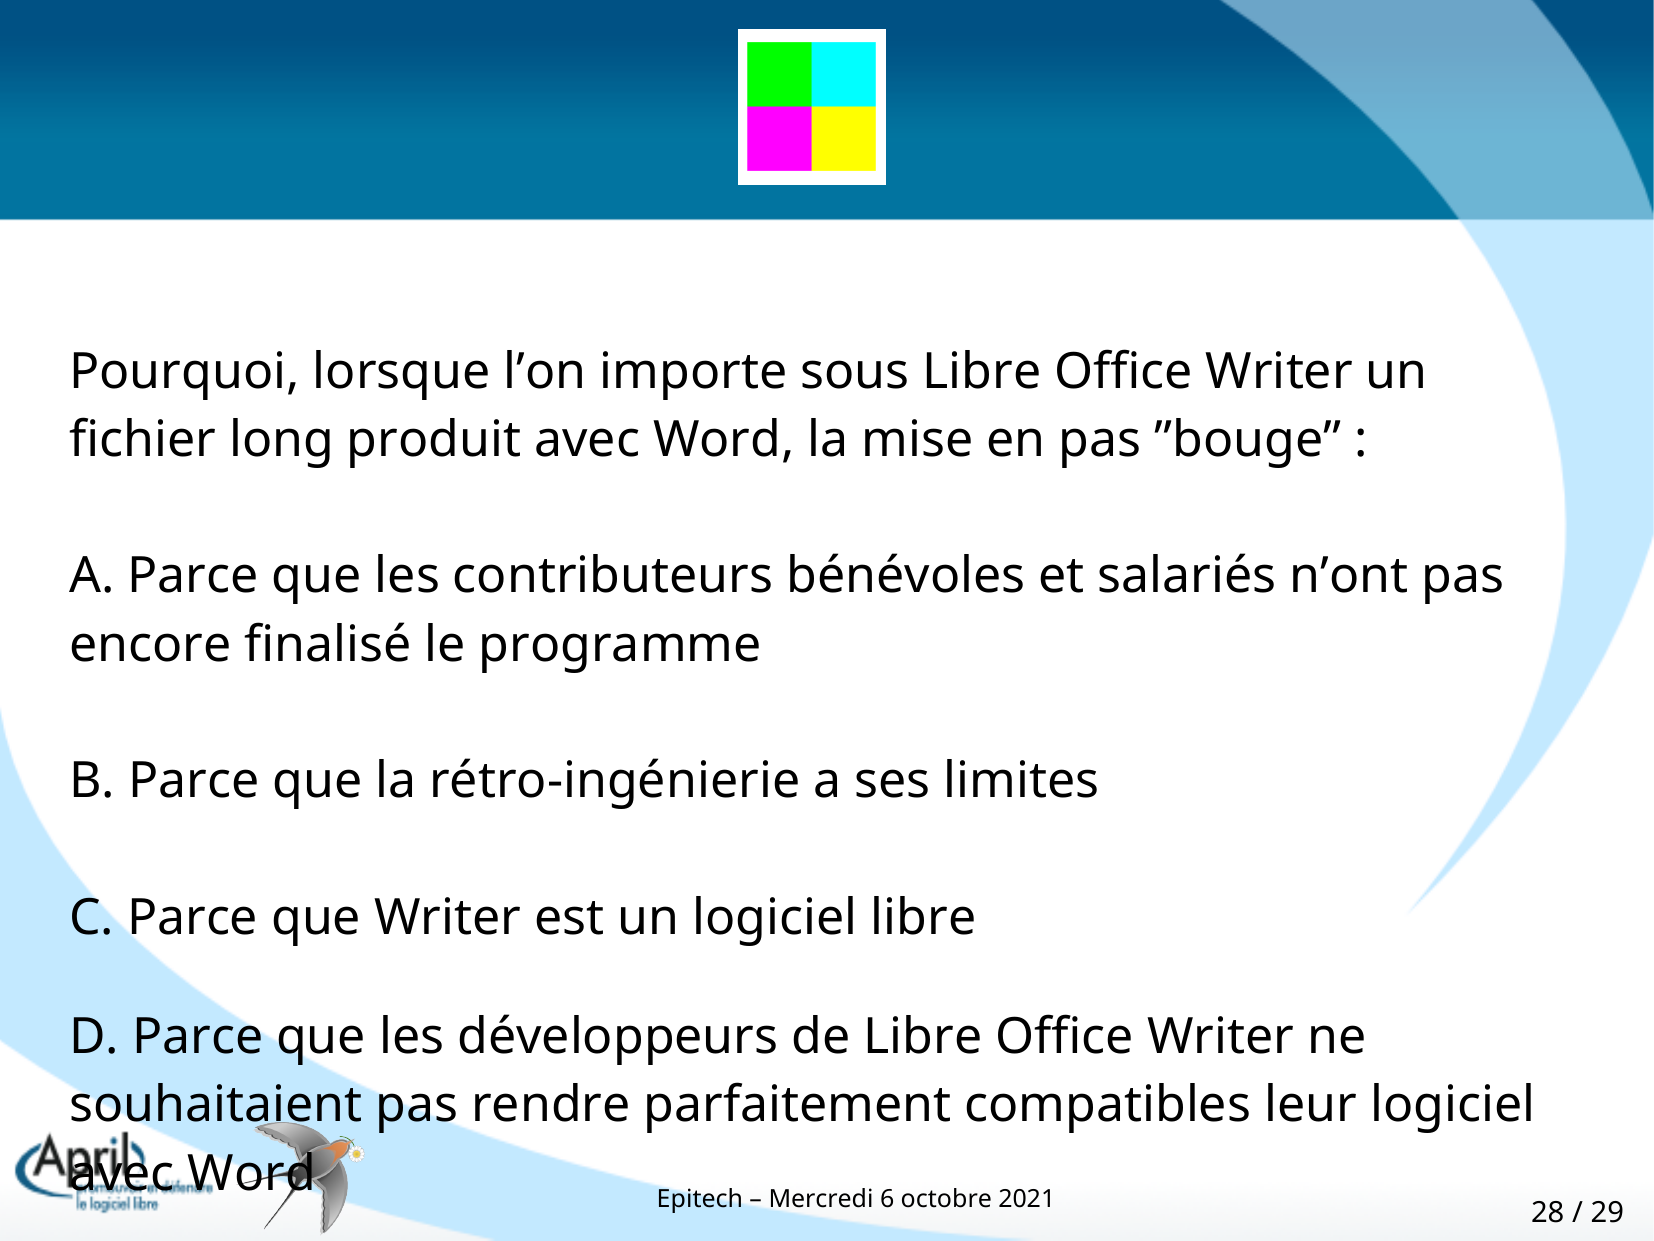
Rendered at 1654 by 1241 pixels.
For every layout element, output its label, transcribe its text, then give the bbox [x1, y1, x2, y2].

text_box Pourquoi, lorsque l’on importe sous Libre Office Writer un fichier long produit avec Word, la mise en pas ”bouge” : A. Parce que les contributeurs bénévoles et salariés n’ont pas encore finalisé le programme B. Parce que la rétro-ingénierie a ses limites C. Parce que Writer est un logiciel libre D. Parce que les développeurs de Libre Office Writer ne souhaitaient pas rendre parfaitement compatibles leur logiciel avec Word [54, 327, 1595, 1241]
picture [1595, 1203, 1602, 1216]
picture [0, 0, 1654, 1241]
